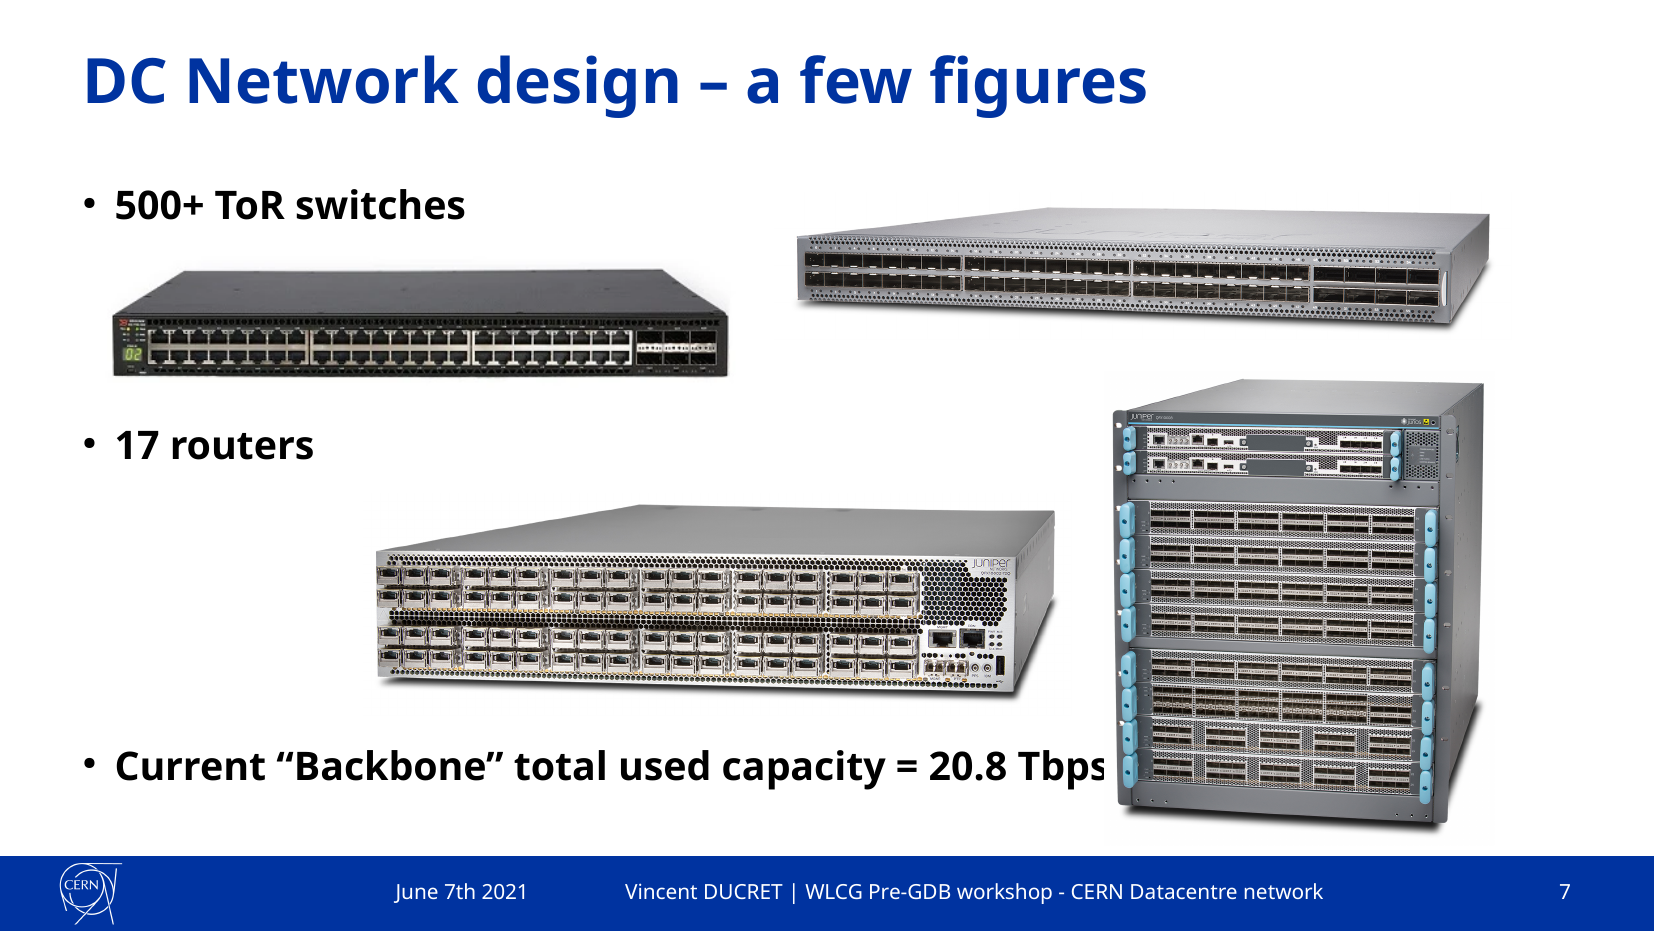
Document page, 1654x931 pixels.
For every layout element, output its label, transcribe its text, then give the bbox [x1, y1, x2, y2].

picture [56, 859, 127, 928]
picture [97, 251, 751, 392]
list 500+ ToR switches 17 routers Current “Backbone” total used capacity = 20.8 Tbps [82, 177, 1600, 795]
picture [363, 493, 1072, 716]
title DC Network design – a few figures [82, 37, 1571, 177]
picture [774, 192, 1512, 340]
picture [1104, 371, 1495, 846]
